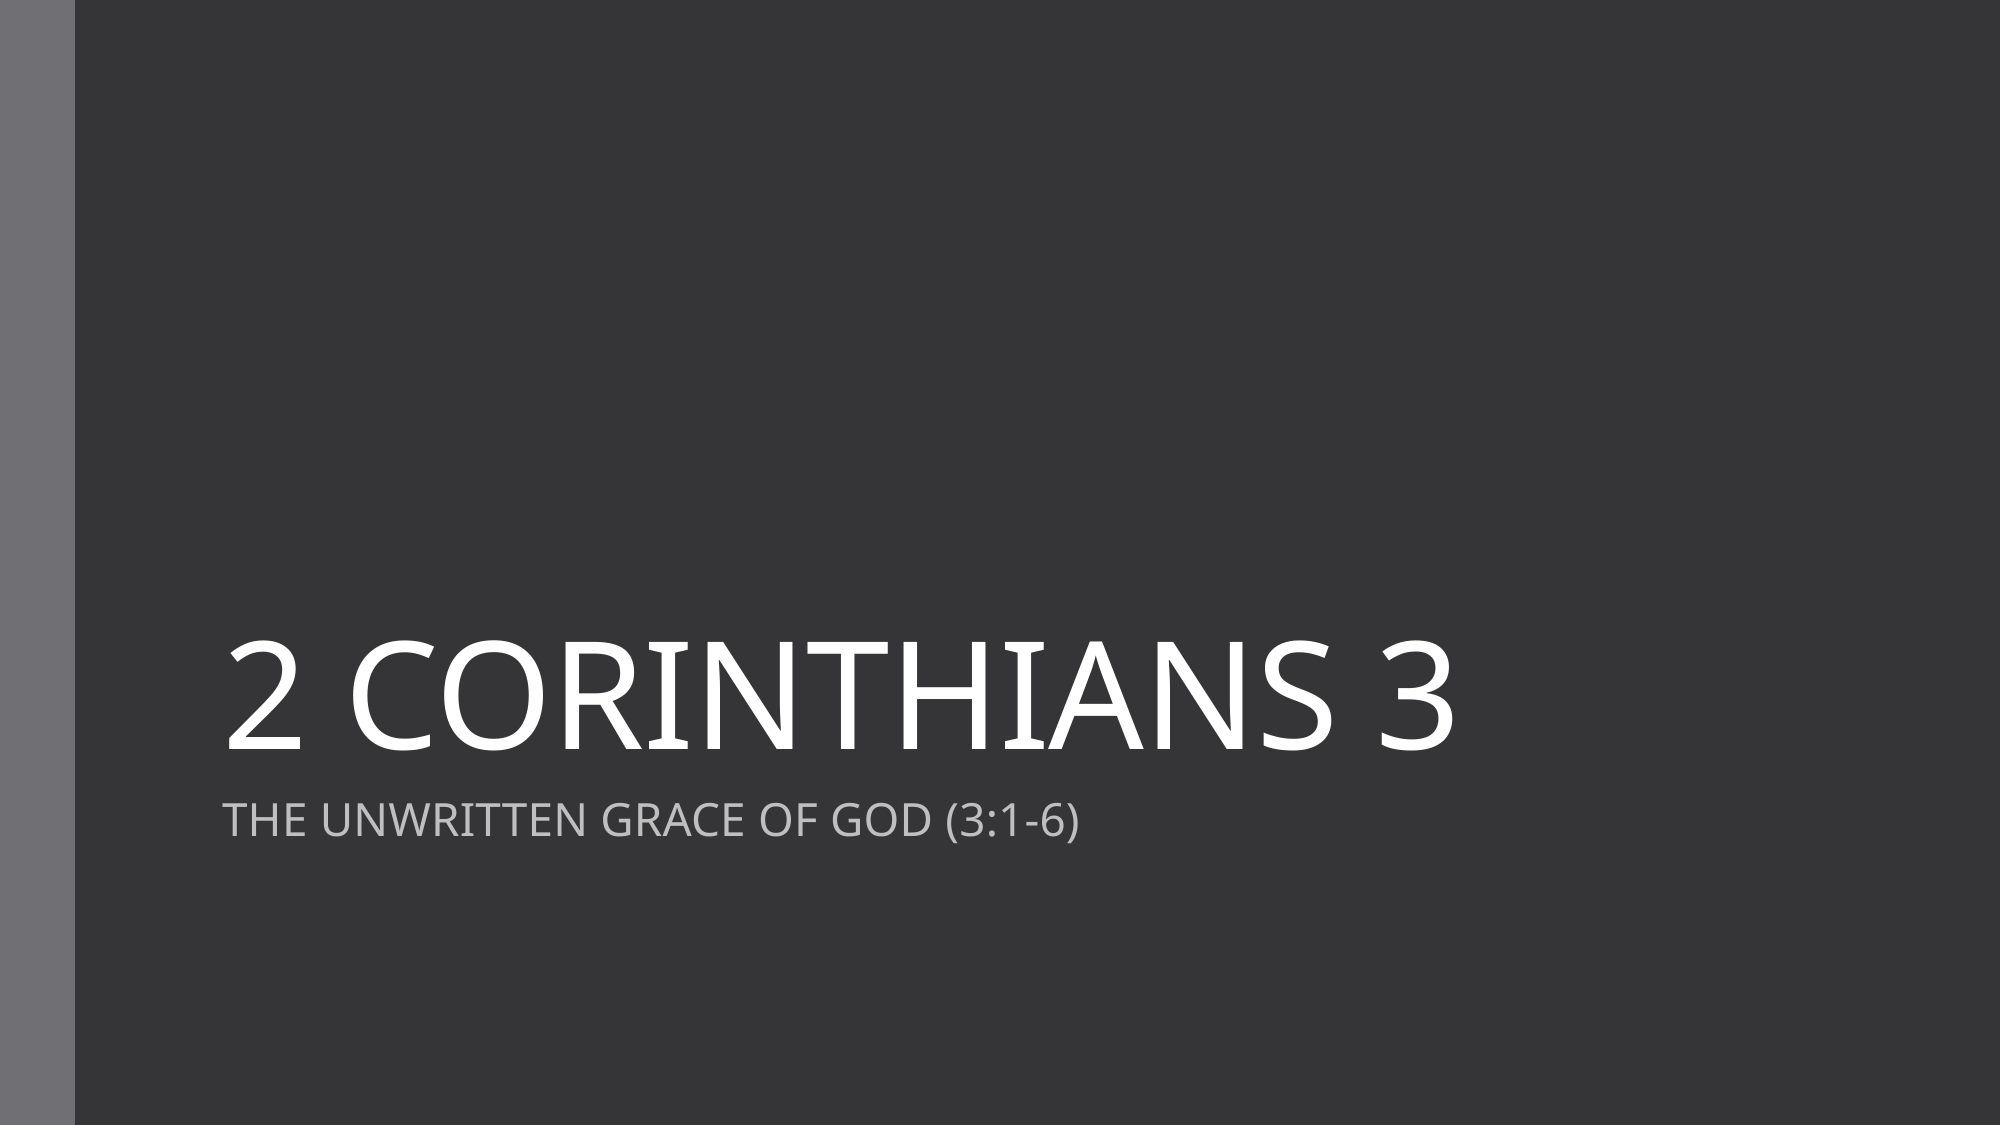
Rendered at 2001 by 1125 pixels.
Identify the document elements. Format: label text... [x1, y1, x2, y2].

title 2 CORINTHIANS 3 [206, 124, 1752, 787]
subtitle THE UNWRITTEN GRACE OF GOD (3:1-6) [206, 787, 1752, 1066]
